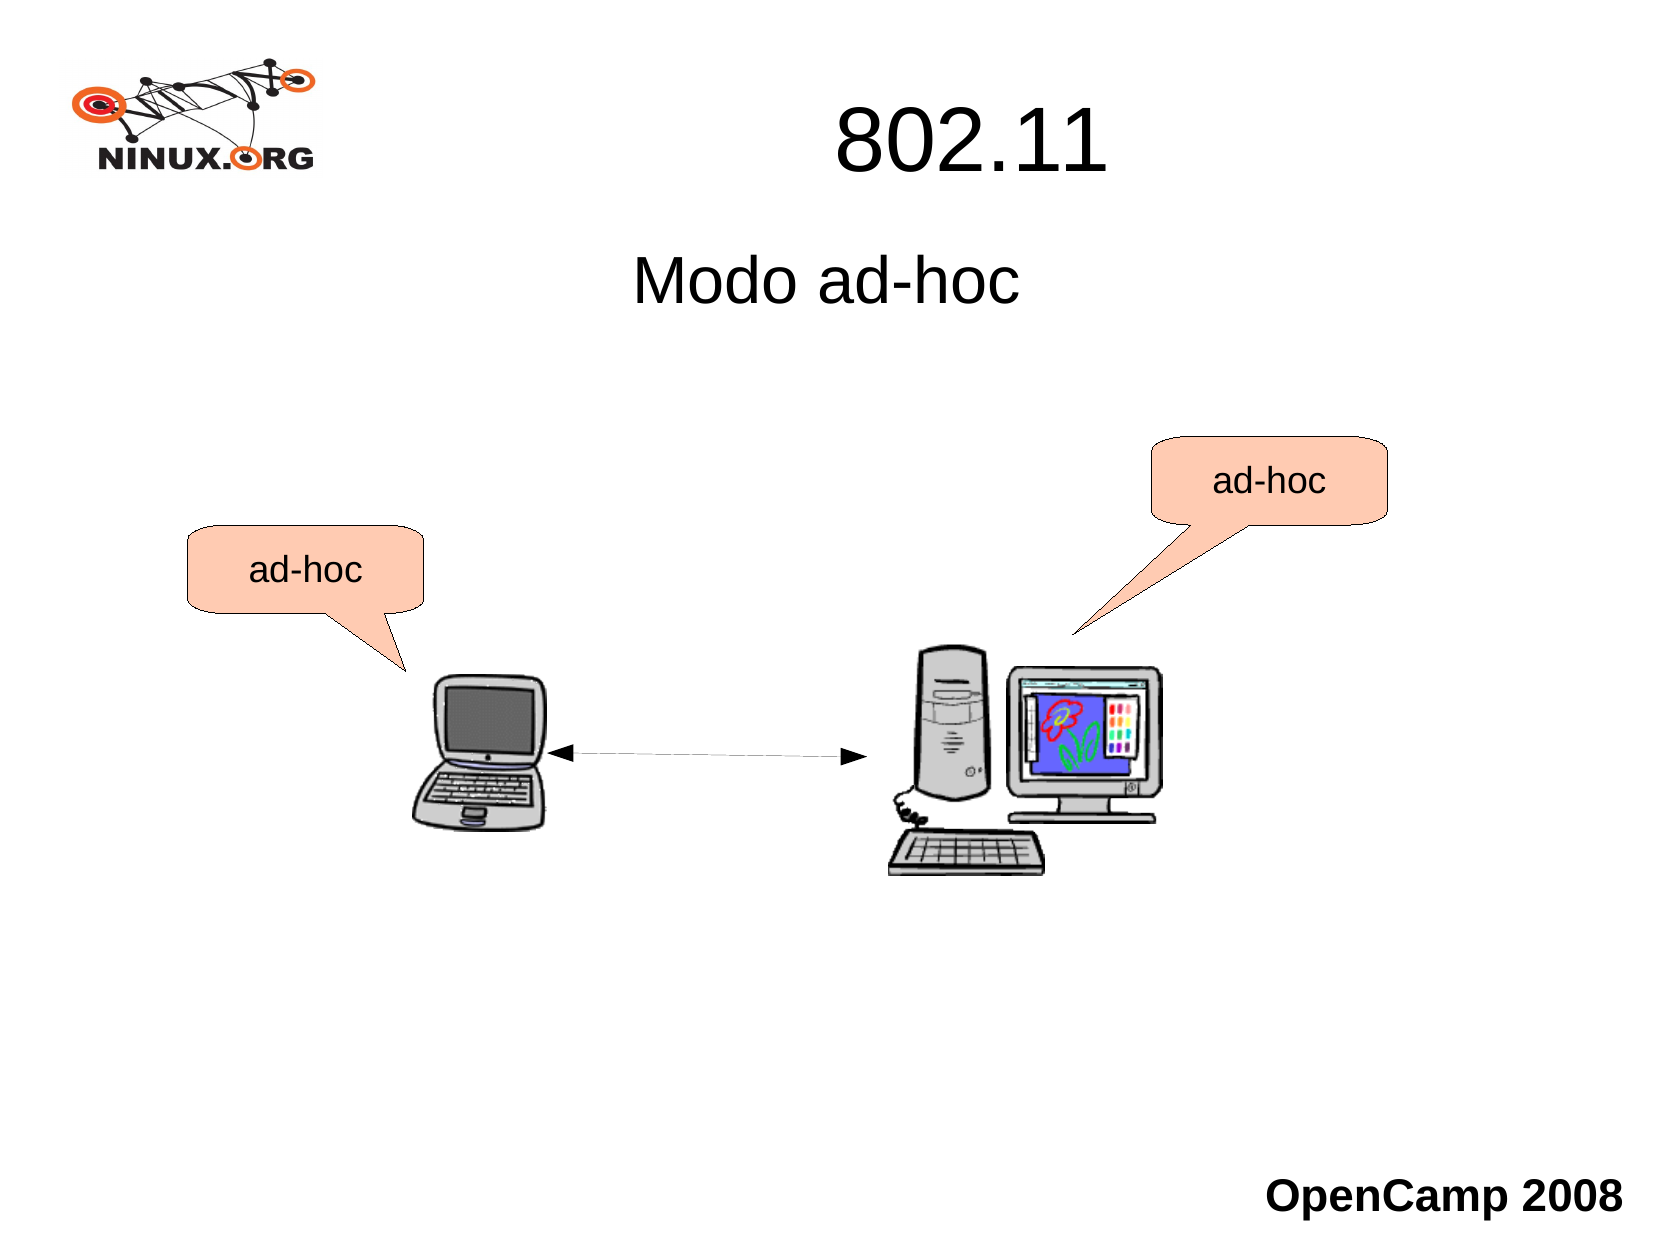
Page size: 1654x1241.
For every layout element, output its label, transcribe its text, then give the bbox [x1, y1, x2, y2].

subtitle Modo ad-hoc [82, 206, 1571, 355]
text_box ad-hoc [1072, 436, 1388, 635]
text_box OpenCamp 2008 [1237, 1162, 1651, 1237]
title 802.11 [383, 43, 1565, 206]
picture [59, 58, 323, 178]
picture [412, 674, 547, 832]
picture [867, 637, 1163, 876]
text_box ad-hoc [187, 525, 424, 672]
